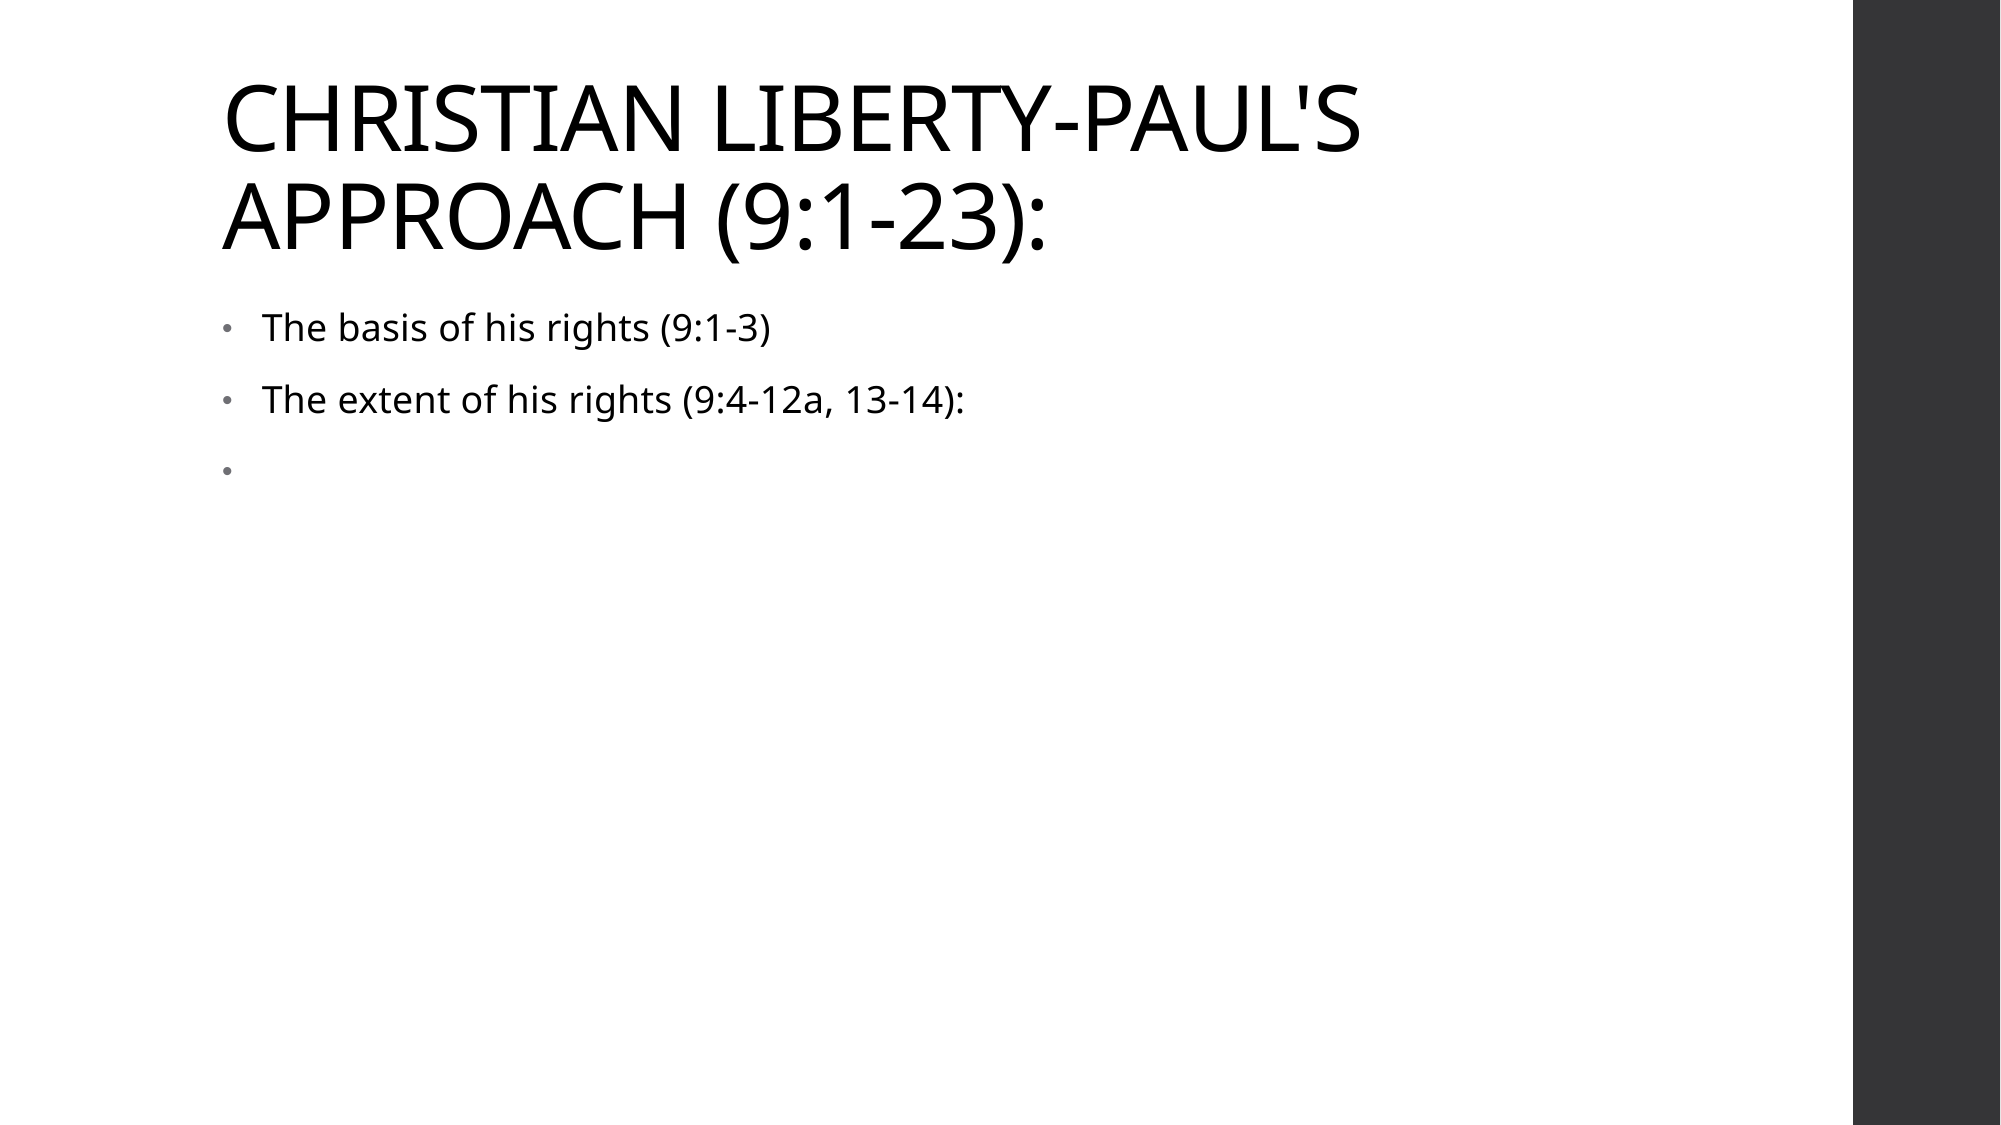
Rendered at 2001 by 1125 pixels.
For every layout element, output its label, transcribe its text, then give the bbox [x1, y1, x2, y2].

list The basis of his rights (9:1-3) The extent of his rights (9:4-12a, 13-14): [206, 299, 1617, 1014]
title CHRISTIAN LIBERTY-PAUL'S APPROACH (9:1-23): [206, 60, 1797, 278]
